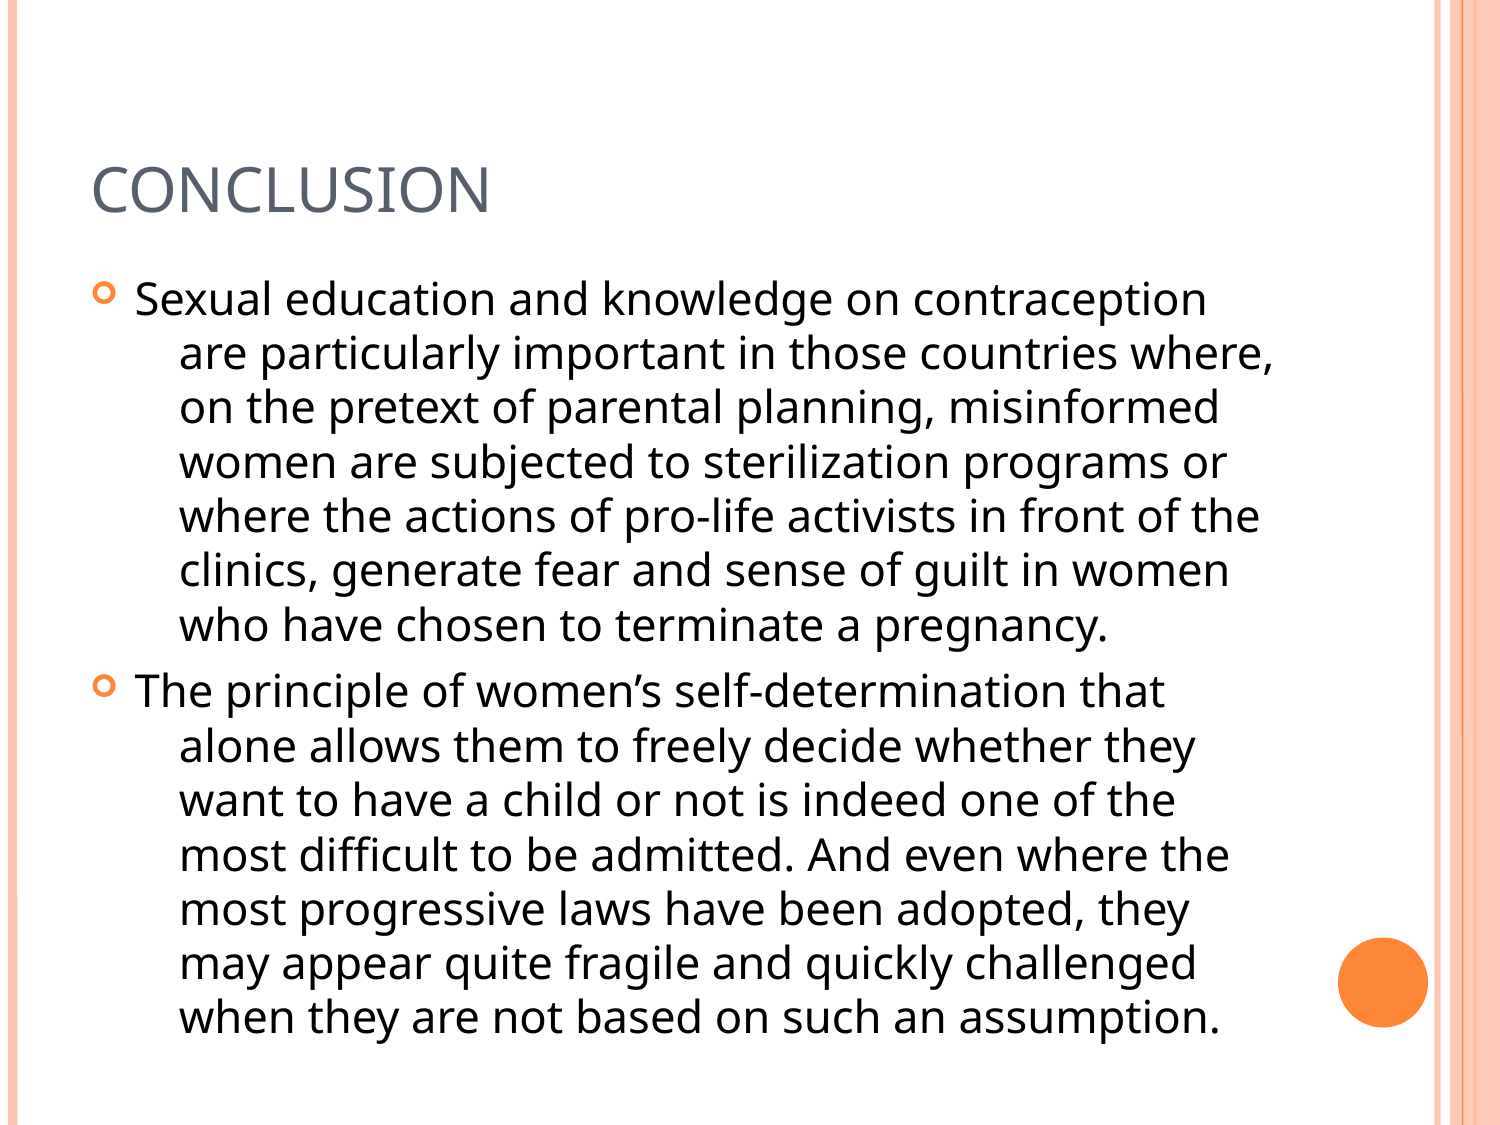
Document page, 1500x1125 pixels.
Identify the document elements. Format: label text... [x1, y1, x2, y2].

title Conclusion [75, 45, 1300, 233]
list Sexual education and knowledge on contraception are particularly important in those countries where, on the pretext of parental planning, misinformed women are subjected to sterilization programs or where the actions of pro-life activists in front of the clinics, generate fear and sense of guilt in women who have chosen to terminate a pregnancy. The principle of women’s self-determination that alone allows them to freely decide whether they want to have a child or not is indeed one of the most difficult to be admitted. And even where the most progressive laws have been adopted, they may appear quite fragile and quickly challenged when they are not based on such an assumption. [75, 262, 1300, 1062]
